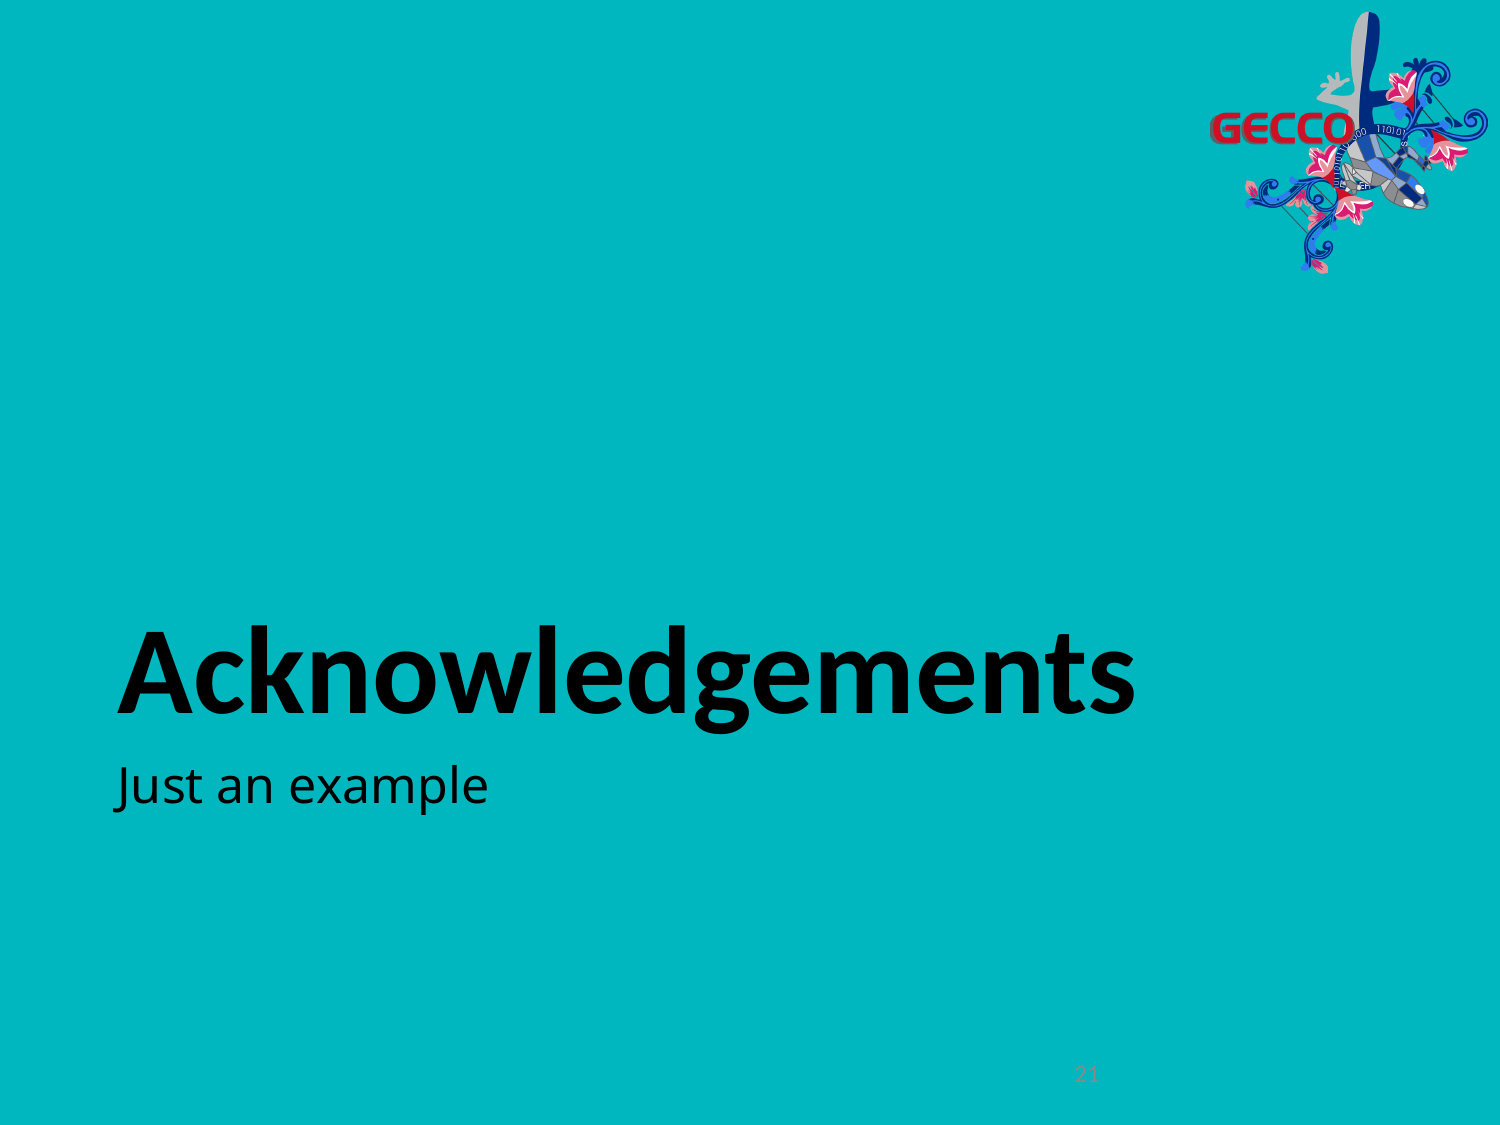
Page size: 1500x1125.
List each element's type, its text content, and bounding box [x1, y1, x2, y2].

list Just an example [102, 752, 1397, 999]
title Acknowledgements [102, 280, 1397, 749]
text_box 22 [1059, 1042, 1397, 1103]
